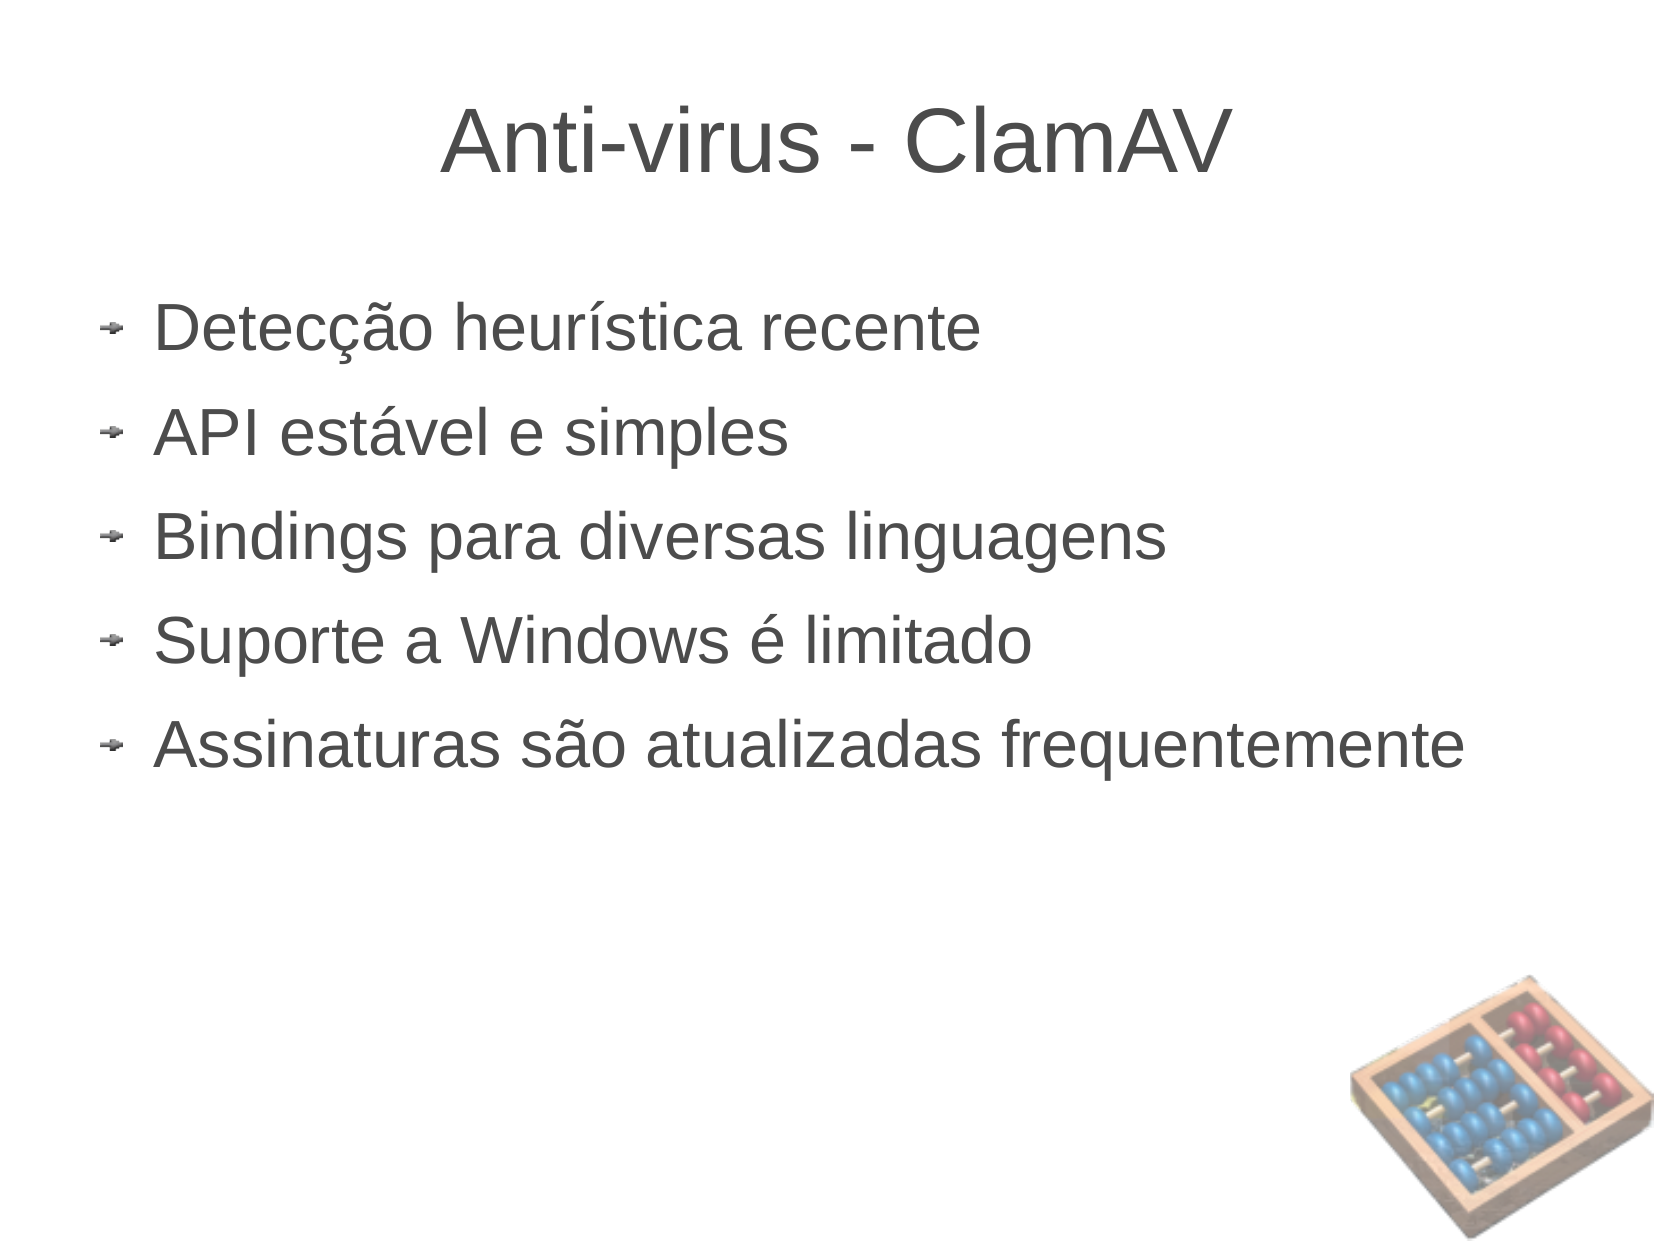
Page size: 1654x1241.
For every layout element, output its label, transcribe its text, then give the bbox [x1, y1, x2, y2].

list Detecção heurística recente API estável e simples Bindings para diversas linguagens Suporte a Windows é limitado Assinaturas são atualizadas frequentemente [82, 290, 1571, 1109]
title Anti-virus - ClamAV [75, 44, 1601, 238]
